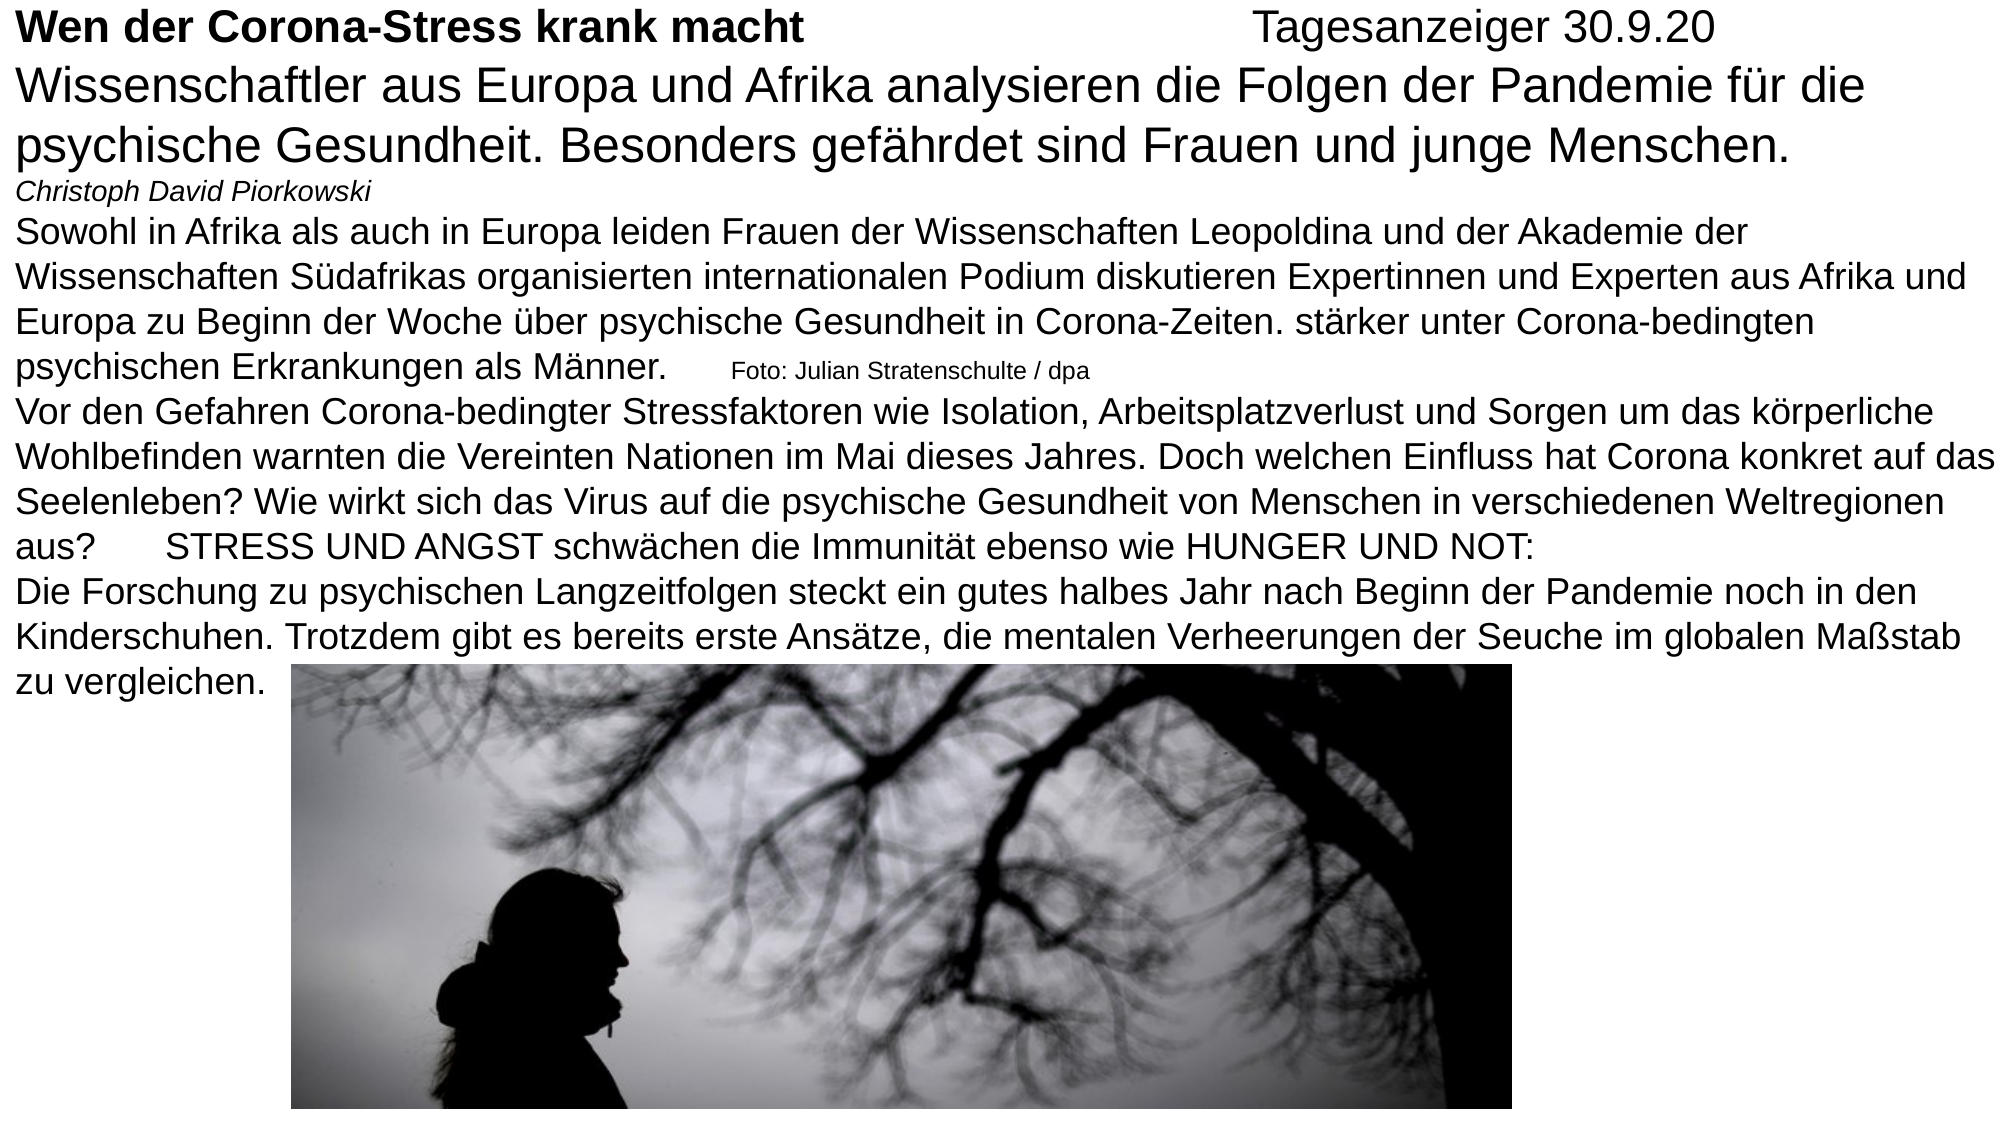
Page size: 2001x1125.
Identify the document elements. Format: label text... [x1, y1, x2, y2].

text_box Wen der Corona-Stress krank macht Tagesanzeiger 30.9.20 Wissenschaftler aus Europa und Afrika analysieren die Folgen der Pandemie für die psychische Gesundheit. Besonders gefährdet sind Frauen und junge Menschen. Christoph David Piorkowski Sowohl in Afrika als auch in Europa leiden Frauen der Wissenschaften Leopoldina und der Akademie der Wissenschaften Südafrikas organisierten internationalen Podium diskutieren Expertinnen und Experten aus Afrika und Europa zu Beginn der Woche über psychische Gesundheit in Corona-Zeiten. stärker unter Corona-bedingten psychischen Erkrankungen als Männer. Foto: Julian Stratenschulte / dpa Vor den Gefahren Corona-bedingter Stressfaktoren wie Isolation, Arbeitsplatzverlust und Sorgen um das körperliche Wohlbefinden warnten die Vereinten Nationen im Mai dieses Jahres. Doch welchen Einfluss hat Corona konkret auf das Seelenleben? Wie wirkt sich das Virus auf die psychische Gesundheit von Menschen in verschiedenen Weltregionen aus? STRESS UND ANGST schwächen die Immunität ebenso wie HUNGER UND NOT: Die Forschung zu psychischen Langzeitfolgen steckt ein gutes halbes Jahr nach Beginn der Pandemie noch in den Kinderschuhen. Trotzdem gibt es bereits erste Ansätze, die mentalen Verheerungen der Seuche im globalen Maßstab zu vergleichen. [0, 0, 2000, 710]
picture [291, 664, 1512, 1109]
